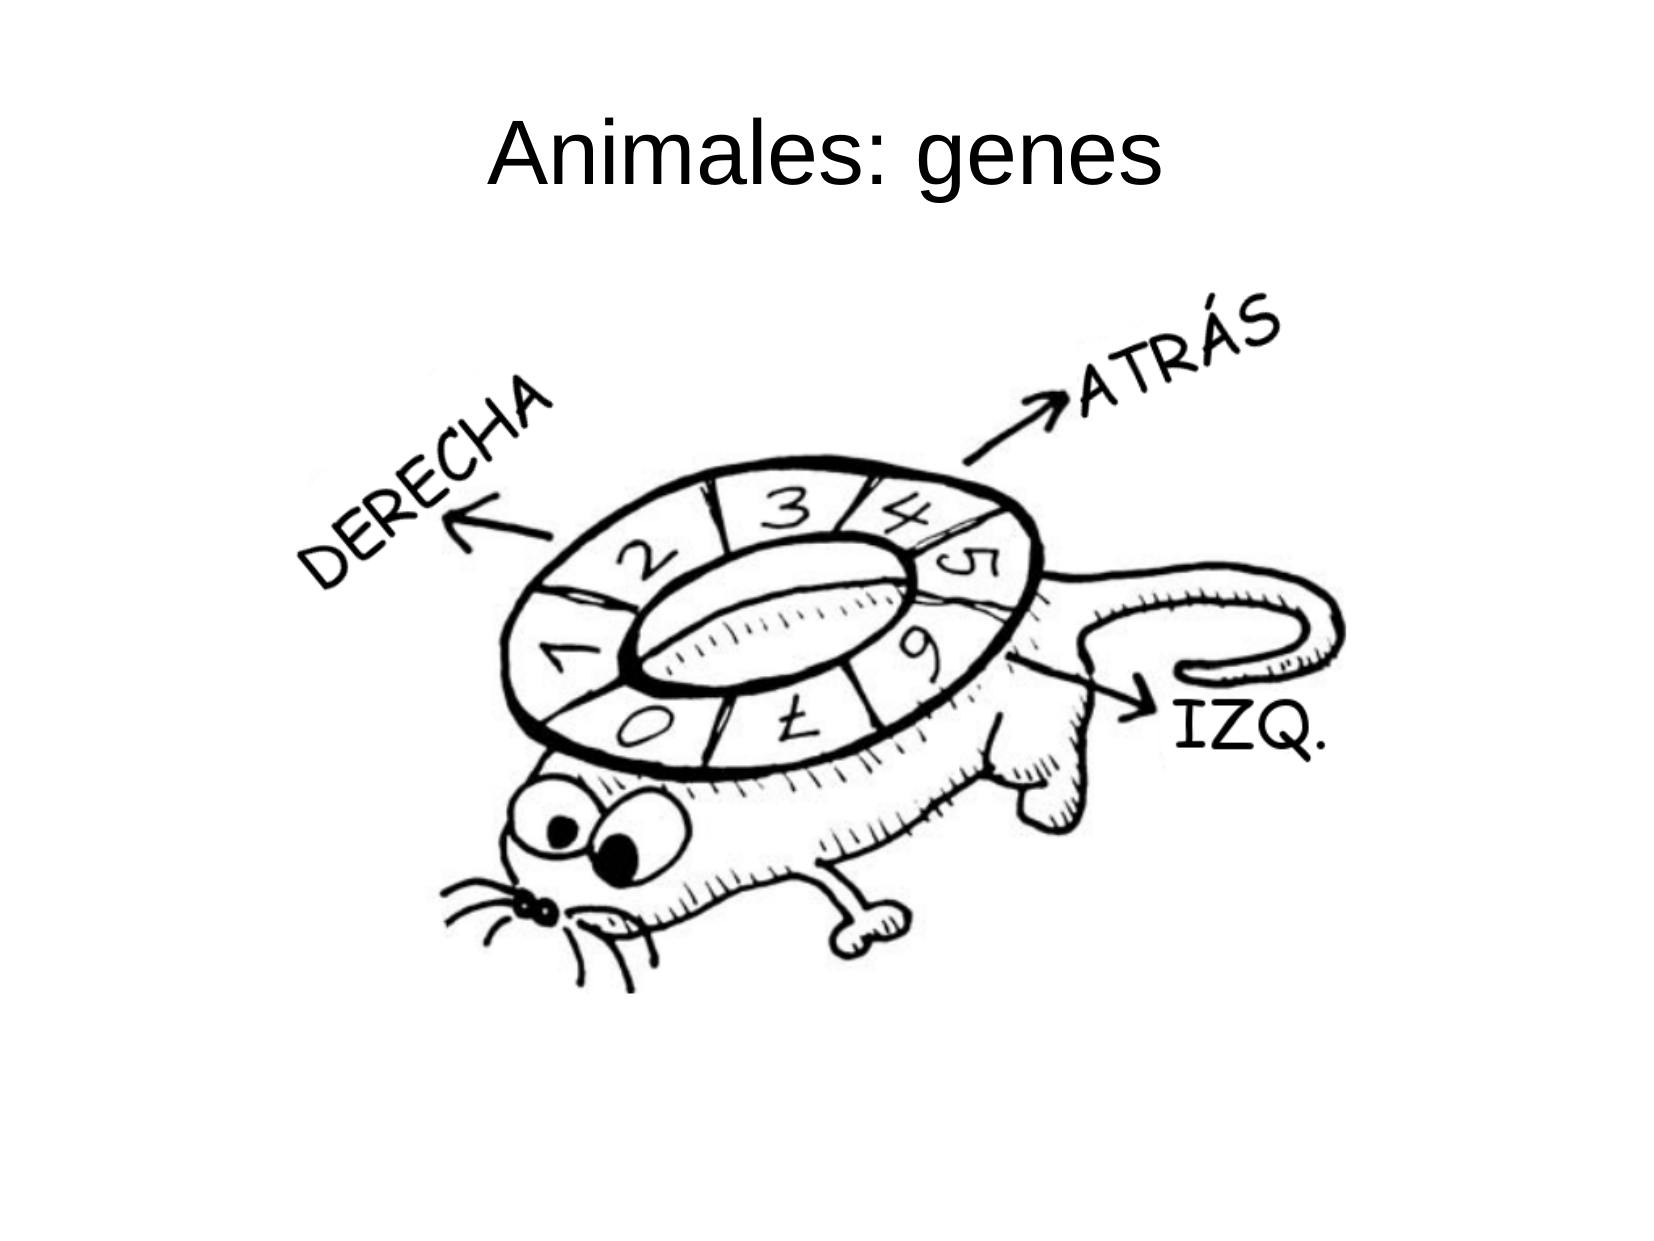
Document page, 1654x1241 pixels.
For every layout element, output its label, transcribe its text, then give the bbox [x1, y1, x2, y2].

title Animales: genes [82, 49, 1571, 257]
picture [290, 290, 1364, 1010]
